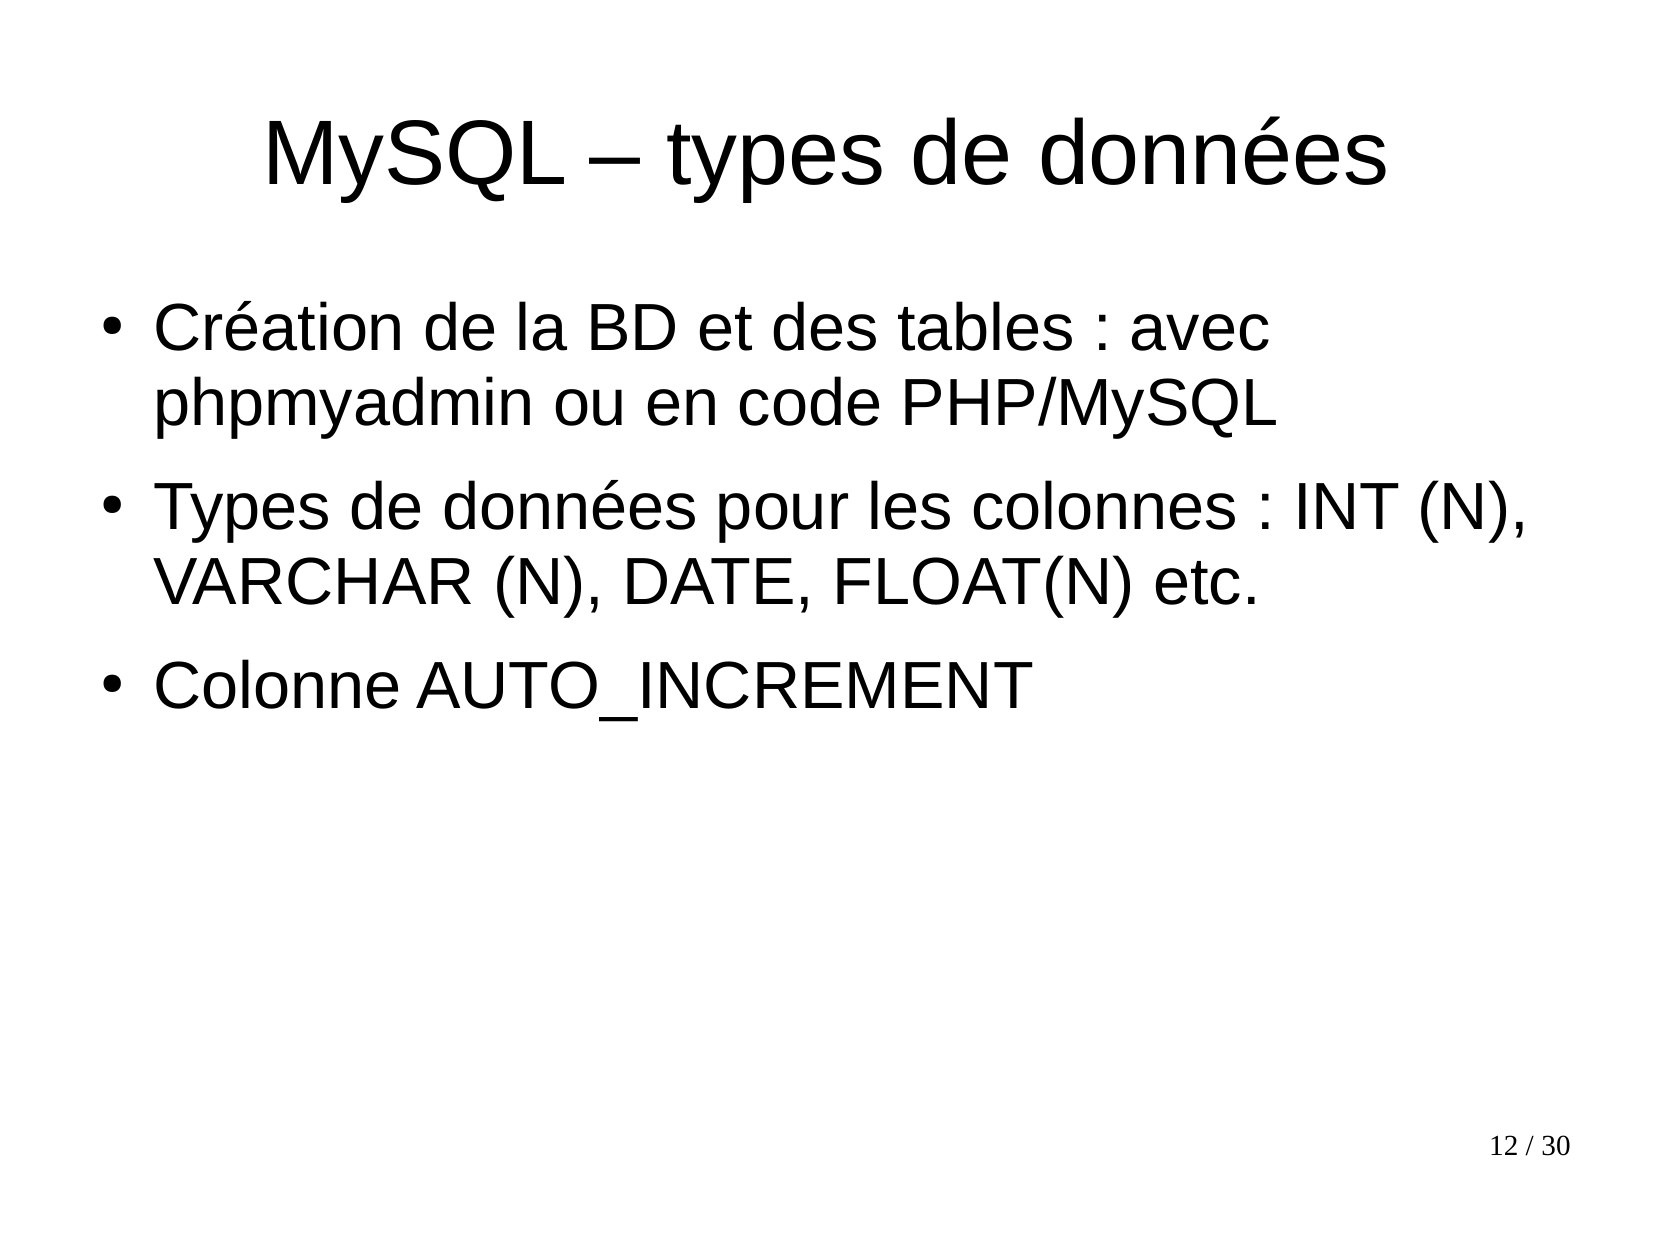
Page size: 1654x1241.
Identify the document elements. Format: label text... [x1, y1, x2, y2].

title MySQL – types de données [82, 49, 1571, 257]
list Création de la BD et des tables : avec phpmyadmin ou en code PHP/MySQL Types de données pour les colonnes : INT (N), VARCHAR (N), DATE, FLOAT(N) etc. Colonne AUTO_INCREMENT [82, 290, 1571, 1010]
